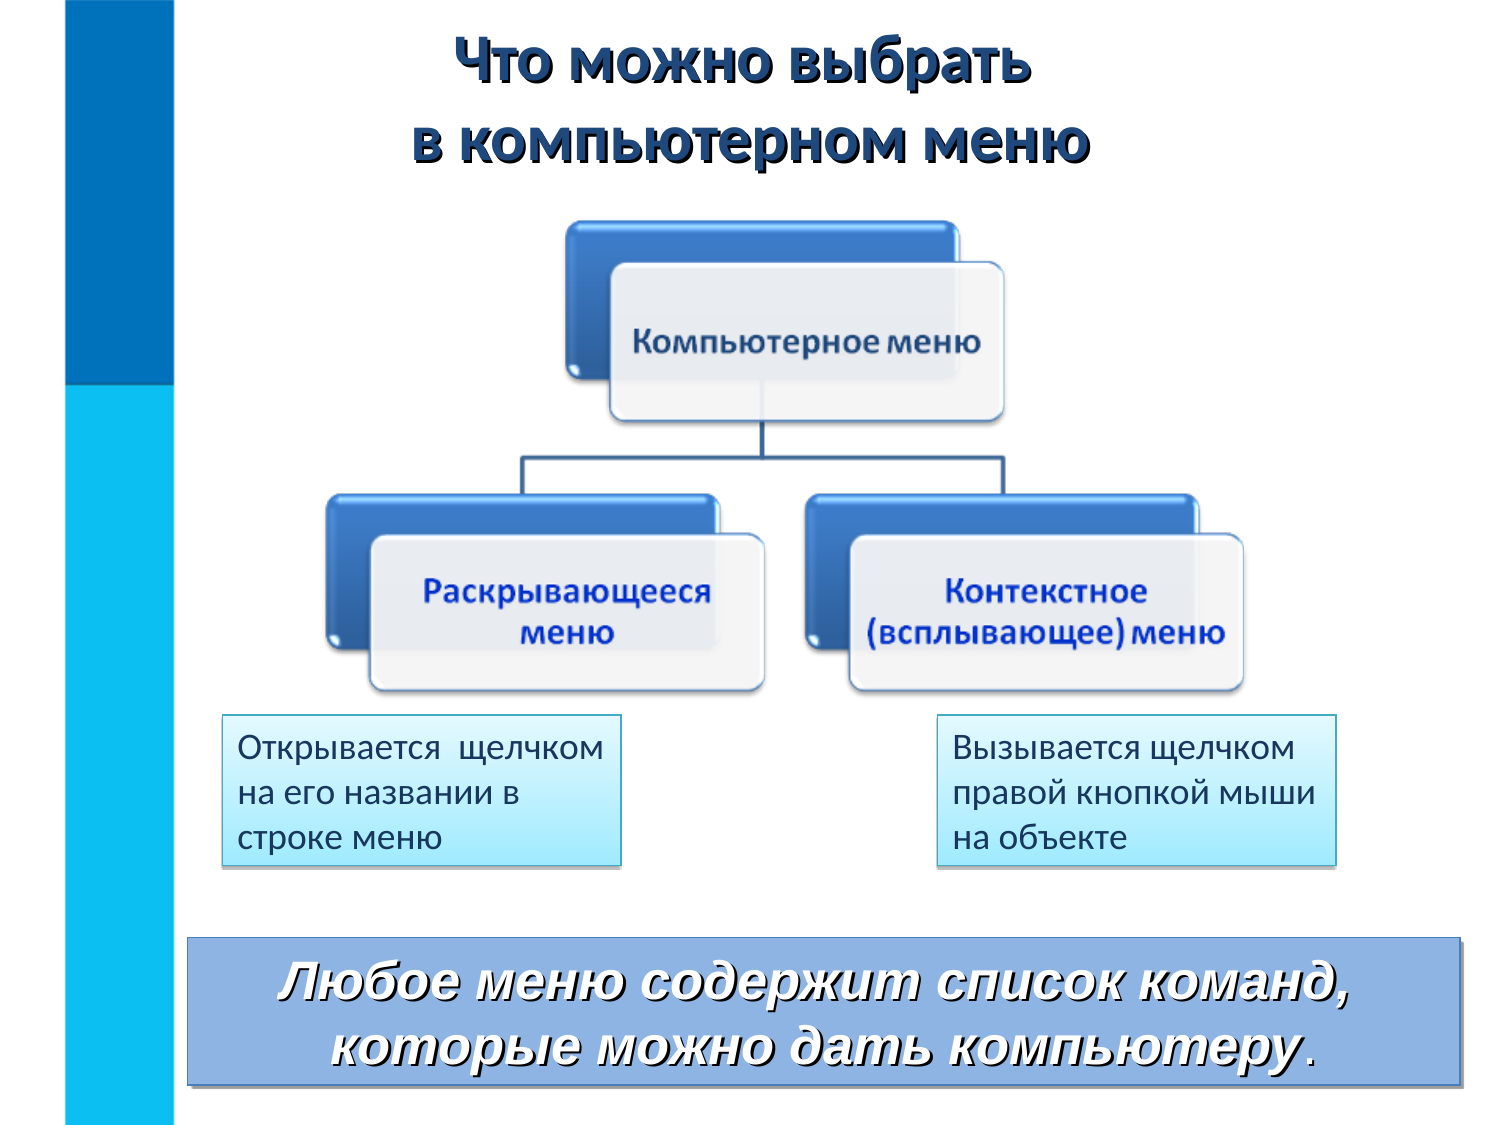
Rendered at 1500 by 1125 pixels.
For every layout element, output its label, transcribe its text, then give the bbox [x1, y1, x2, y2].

list Любое меню содержит список команд, которые можно дать компьютеру. [187, 937, 1461, 1086]
picture [0, 0, 1500, 1125]
text_box Вызывается щелчком правой кнопкой мыши на объекте [937, 714, 1336, 866]
title Что можно выбрать в компьютерном меню [75, 0, 1426, 188]
text_box Открывается щелчком на его названии в строке меню [222, 714, 622, 866]
